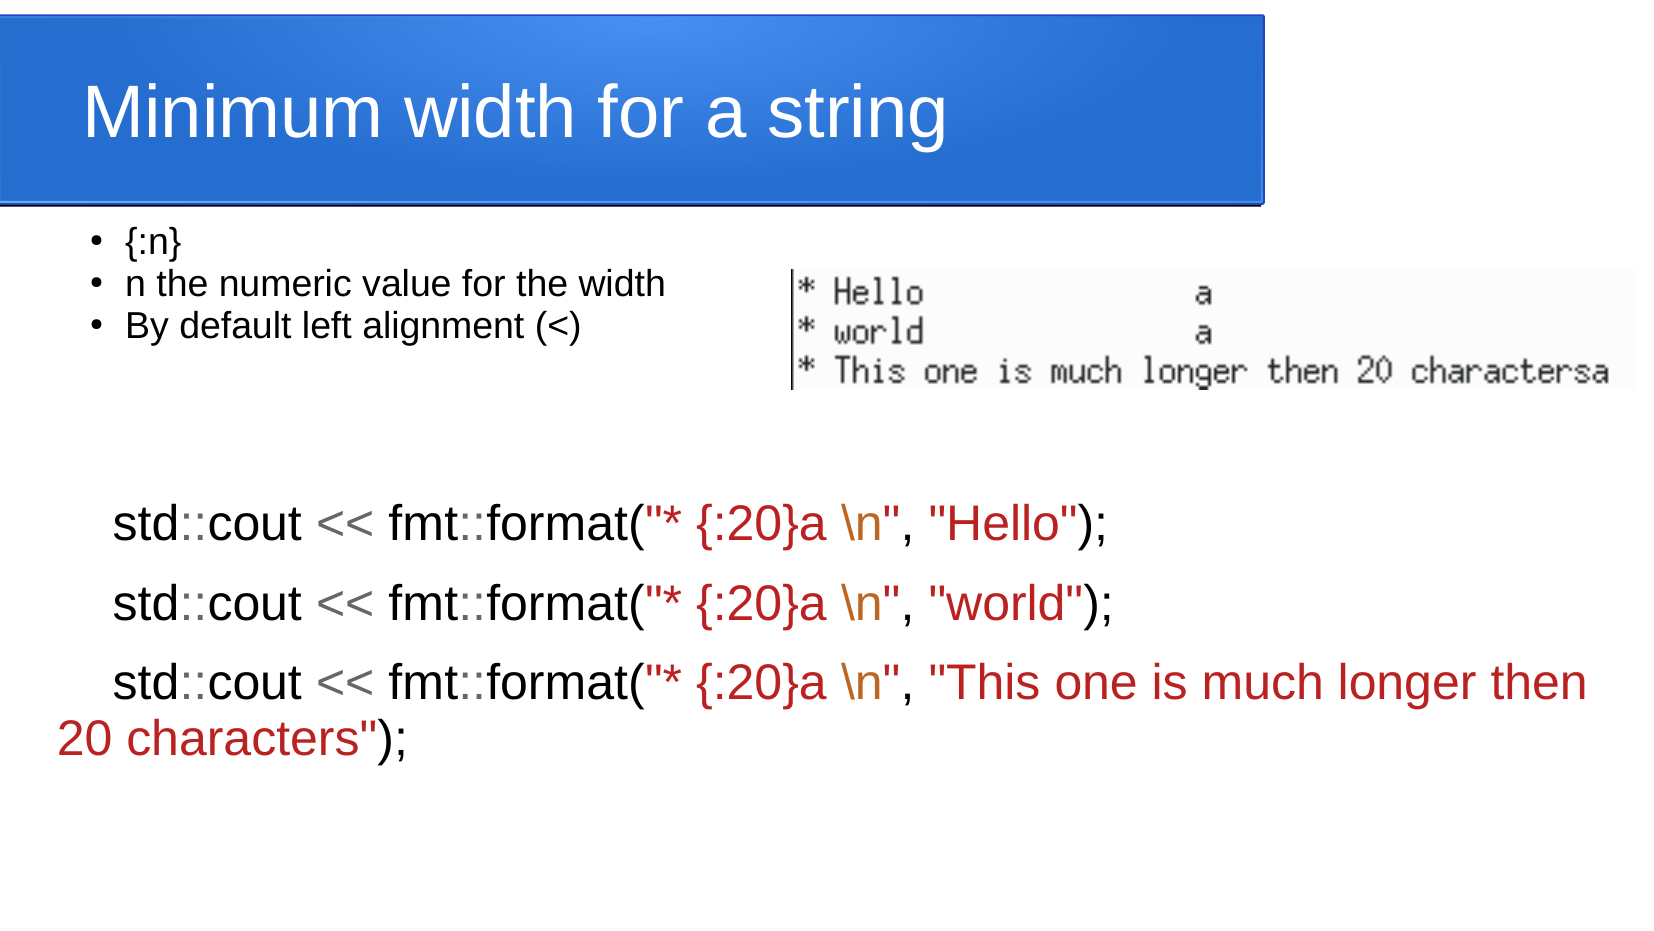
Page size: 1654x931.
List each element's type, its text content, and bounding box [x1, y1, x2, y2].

text_box {:n} n the numeric value for the width By default left alignment (<) [75, 213, 1546, 481]
title Minimum width for a string [82, 35, 1235, 189]
list std::cout << fmt::format("* {:20}a \n", "Hello"); std::cout << fmt::format("* {:20}a \n", "world"); std::cout << fmt::format("* {:20}a \n", "This one is much longer then 20 characters"); [56, 495, 1636, 901]
picture [791, 269, 1636, 391]
